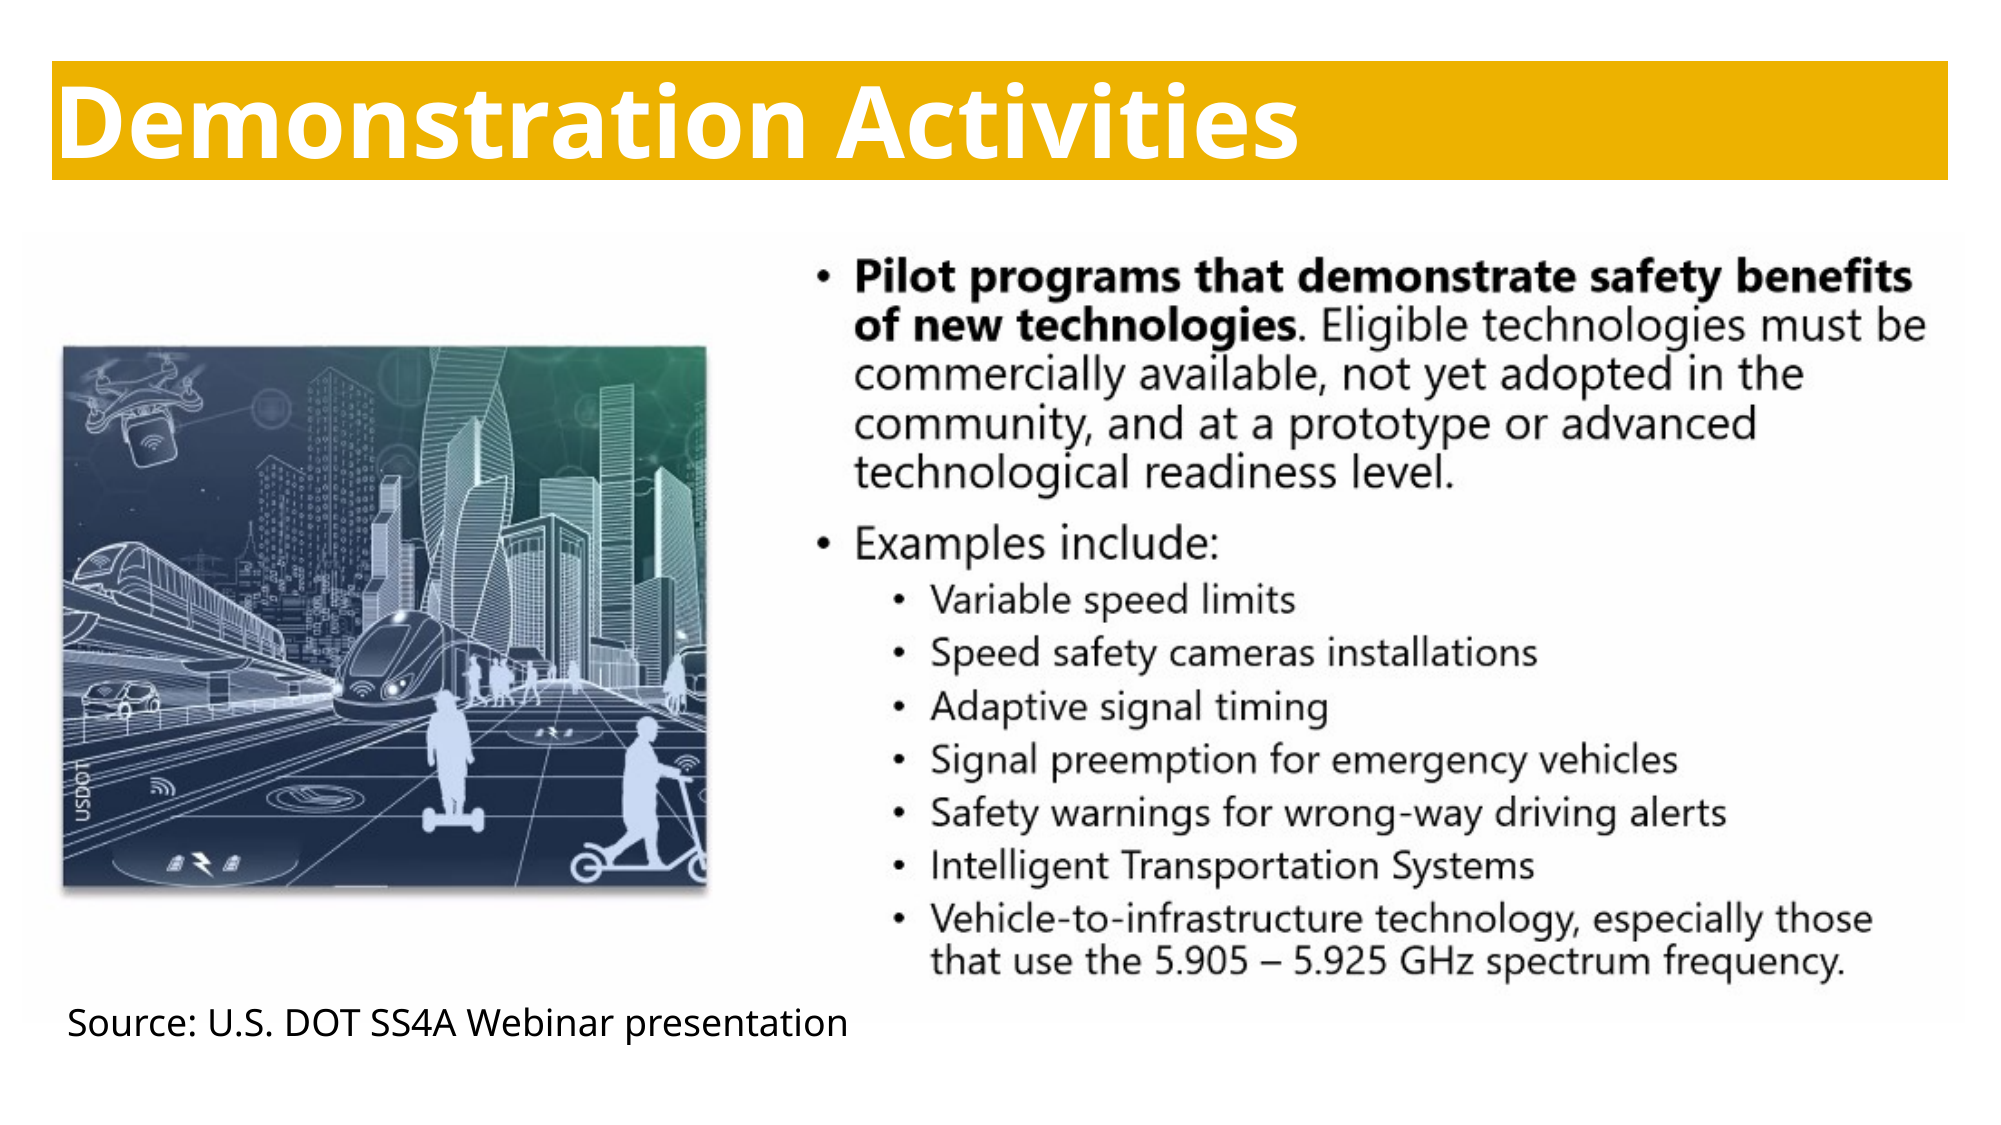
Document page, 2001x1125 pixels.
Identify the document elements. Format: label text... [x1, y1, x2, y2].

text_box [1869, 61, 1948, 180]
picture [22, 232, 1965, 1023]
text_box Source: U.S. DOT SS4A Webinar presentation [52, 991, 852, 1053]
text_box Demonstration Activities [38, 50, 1869, 188]
